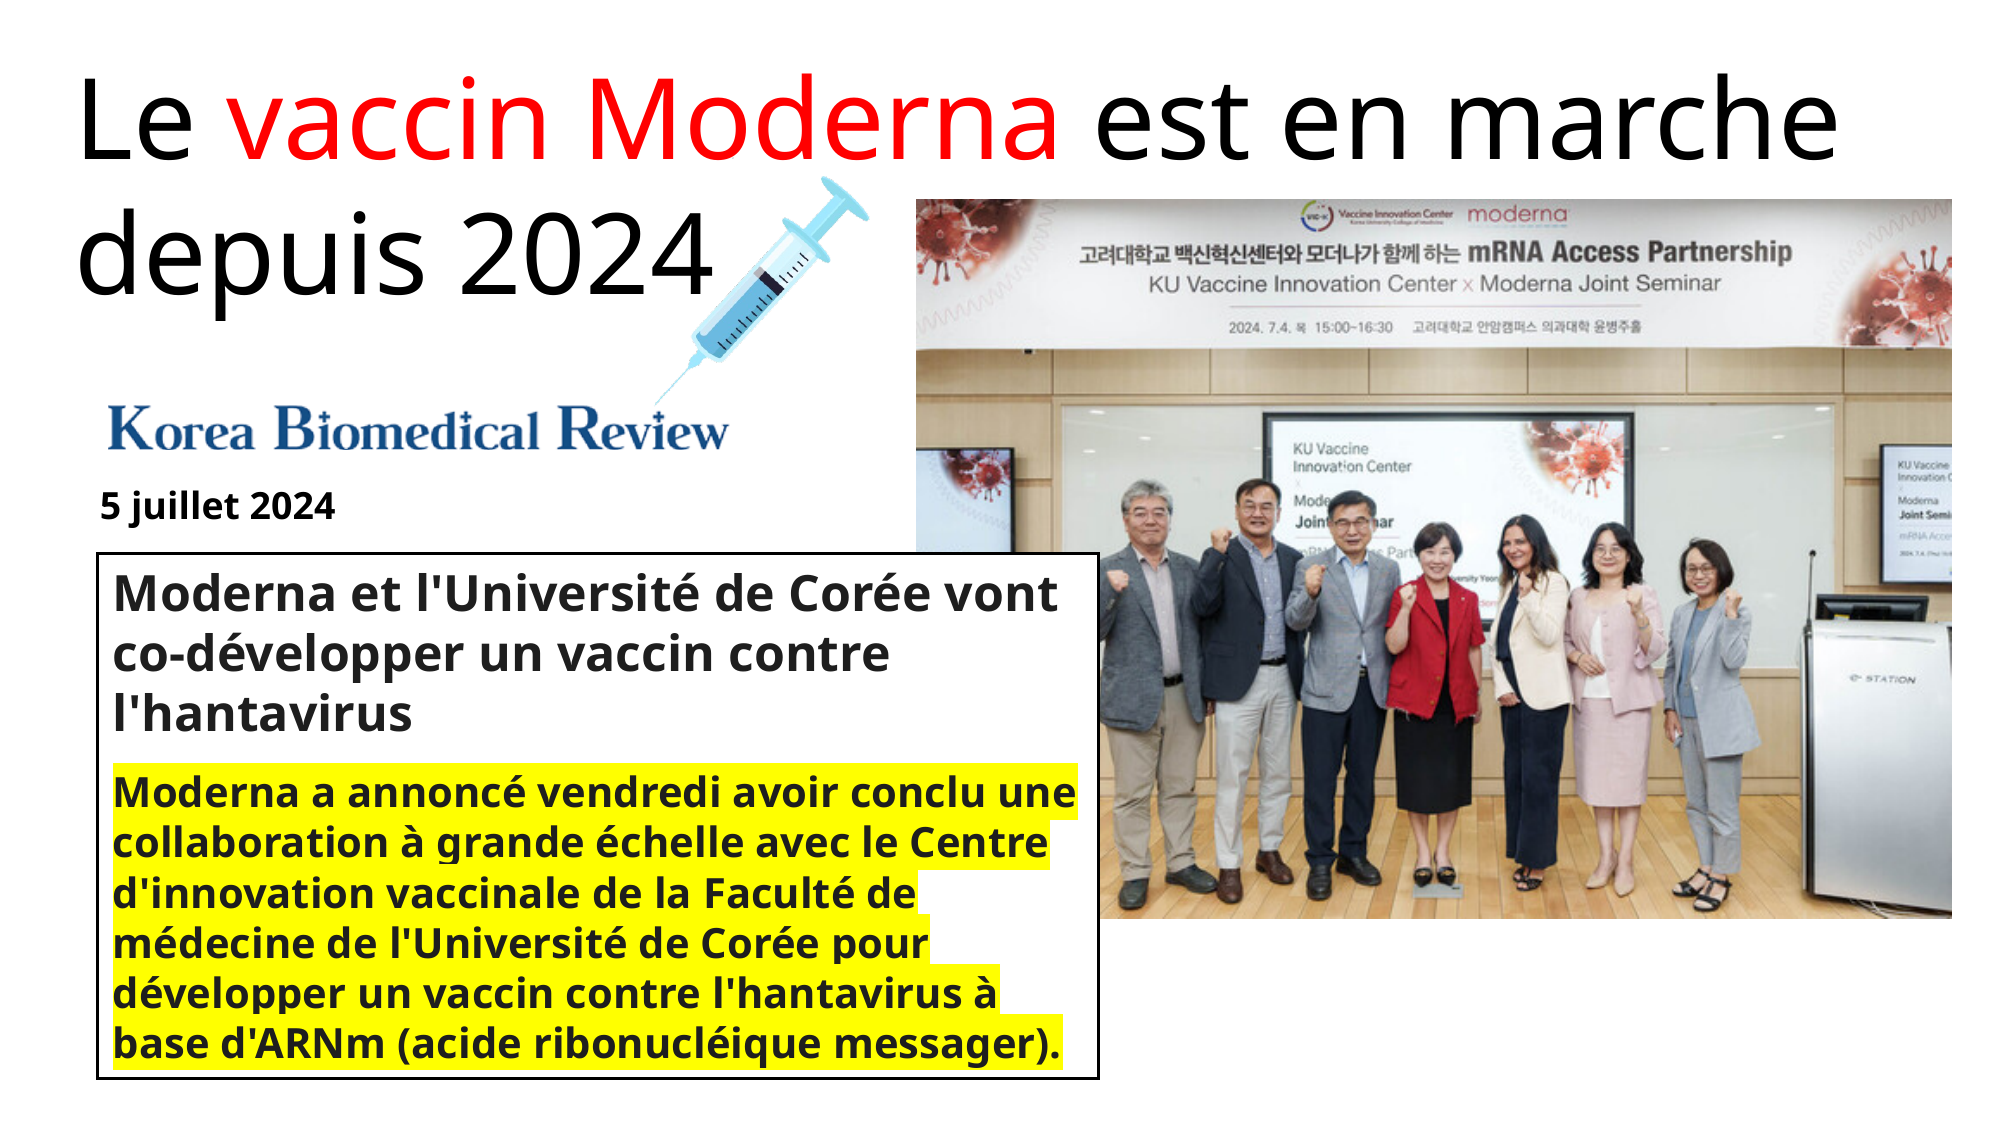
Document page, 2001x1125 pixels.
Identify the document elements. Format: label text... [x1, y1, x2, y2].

picture [916, 199, 1952, 919]
picture [97, 147, 906, 475]
text_box Moderna et l'Université de Corée vont co-développer un vaccin contre l'hantavirus Moderna a annoncé vendredi avoir conclu une collaboration à grande échelle avec le Centre d'innovation vaccinale de la Faculté de médecine de l'Université de Corée pour développer un vaccin contre l'hantavirus à base d'ARNm (acide ribonucléique messager). [97, 553, 1099, 1079]
text_box Le vaccin Moderna est en marche depuis 2024 [59, 39, 1941, 327]
text_box 5 juillet 2024 [48, 474, 388, 536]
